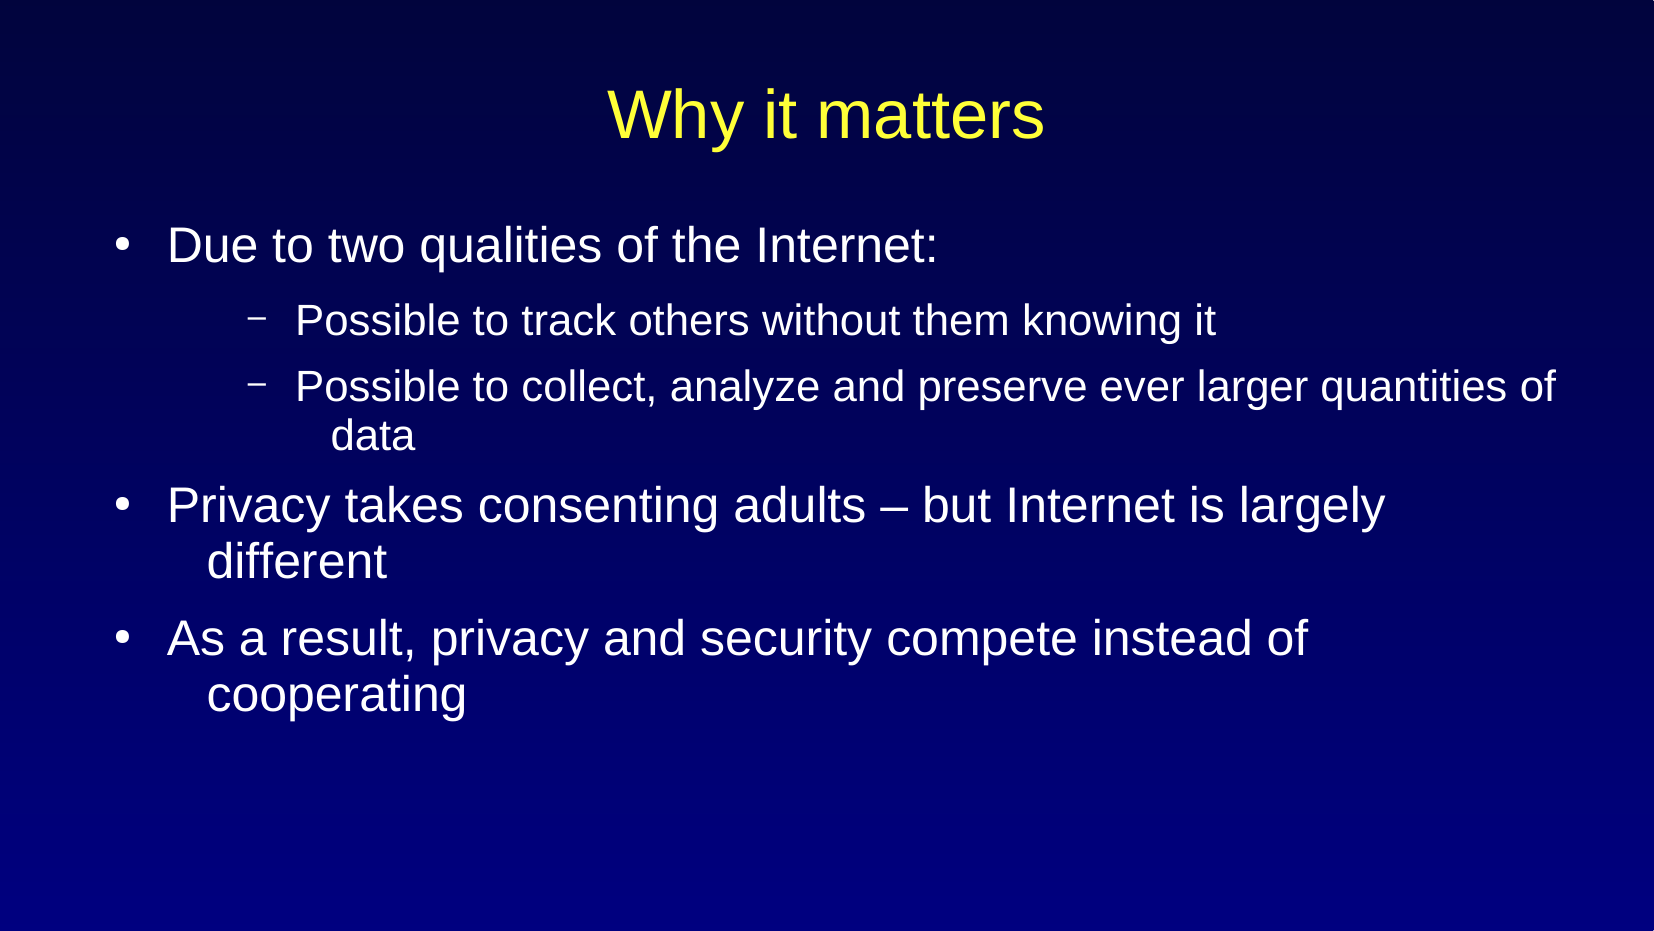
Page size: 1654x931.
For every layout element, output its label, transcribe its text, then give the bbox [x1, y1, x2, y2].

title Why it matters [82, 37, 1571, 193]
list Due to two qualities of the Internet: Possible to track others without them knowing it Possible to collect, analyze and preserve ever larger quantities of data Privacy takes consenting adults – but Internet is largely different As a result, privacy and security compete instead of cooperating [82, 217, 1571, 758]
